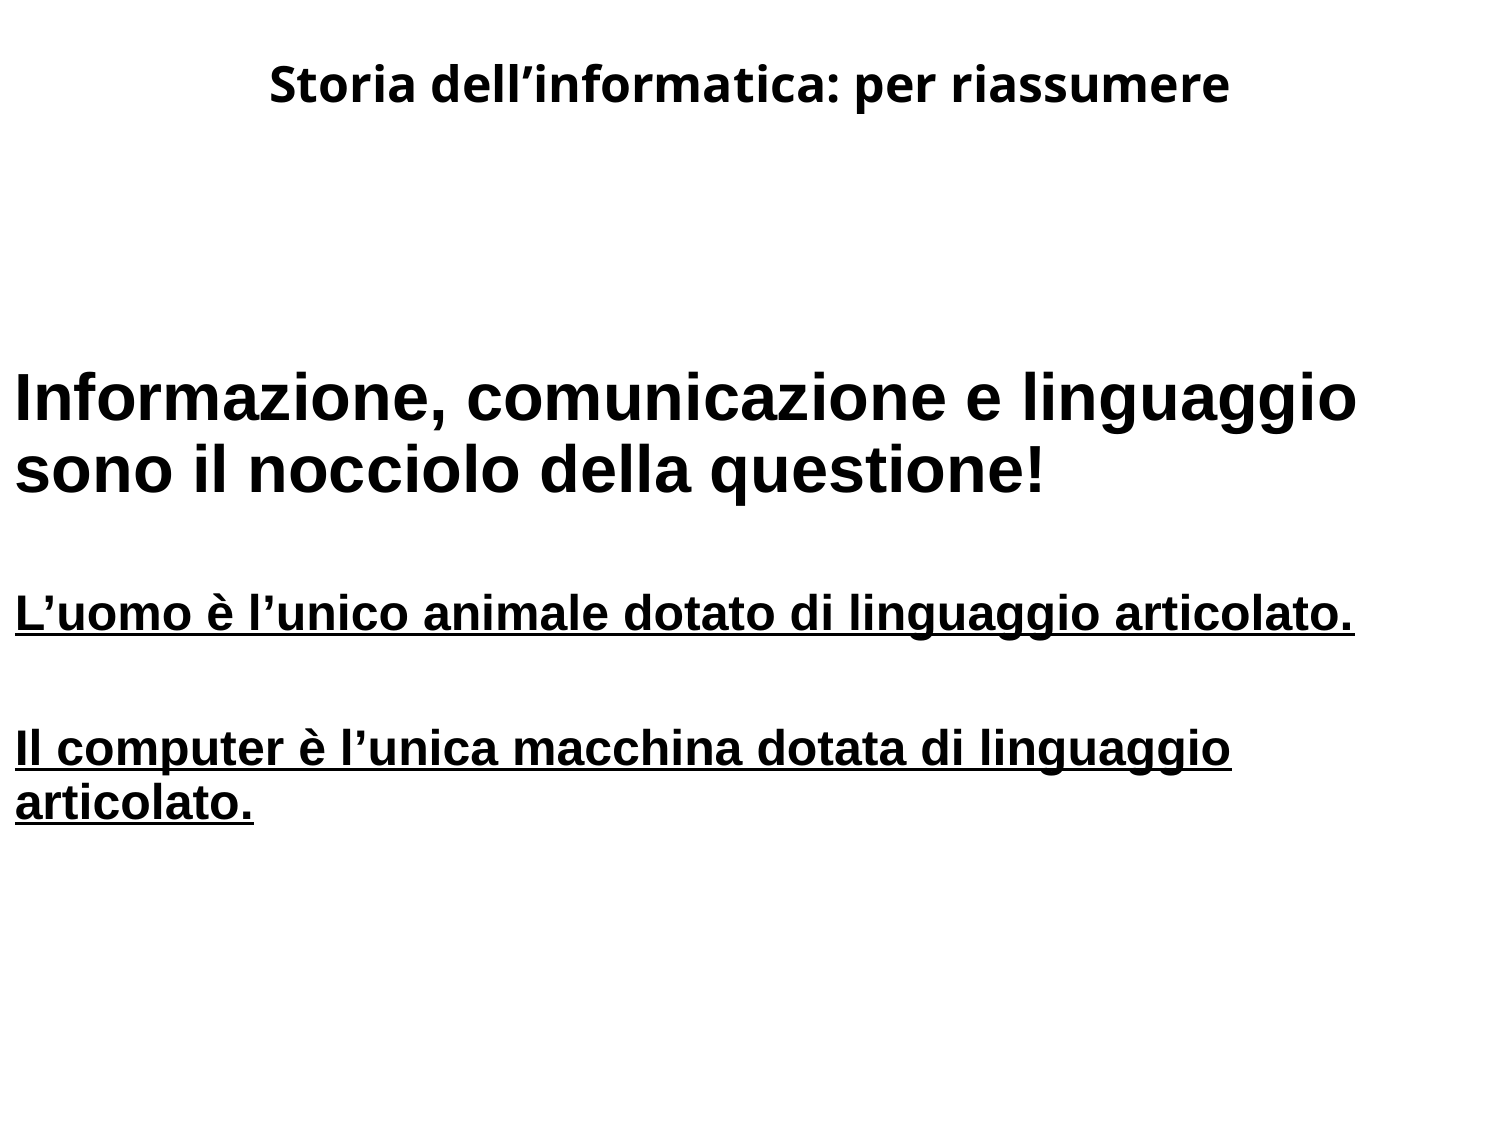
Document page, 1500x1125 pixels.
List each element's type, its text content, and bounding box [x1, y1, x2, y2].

title Storia dell’informatica: per riassumere [75, 45, 1425, 233]
list Informazione, comunicazione e linguaggio sono il nocciolo della questione! L’uomo è l’unico animale dotato di linguaggio articolato. Il computer è l’unica macchina dotata di linguaggio articolato. [0, 262, 1500, 1005]
